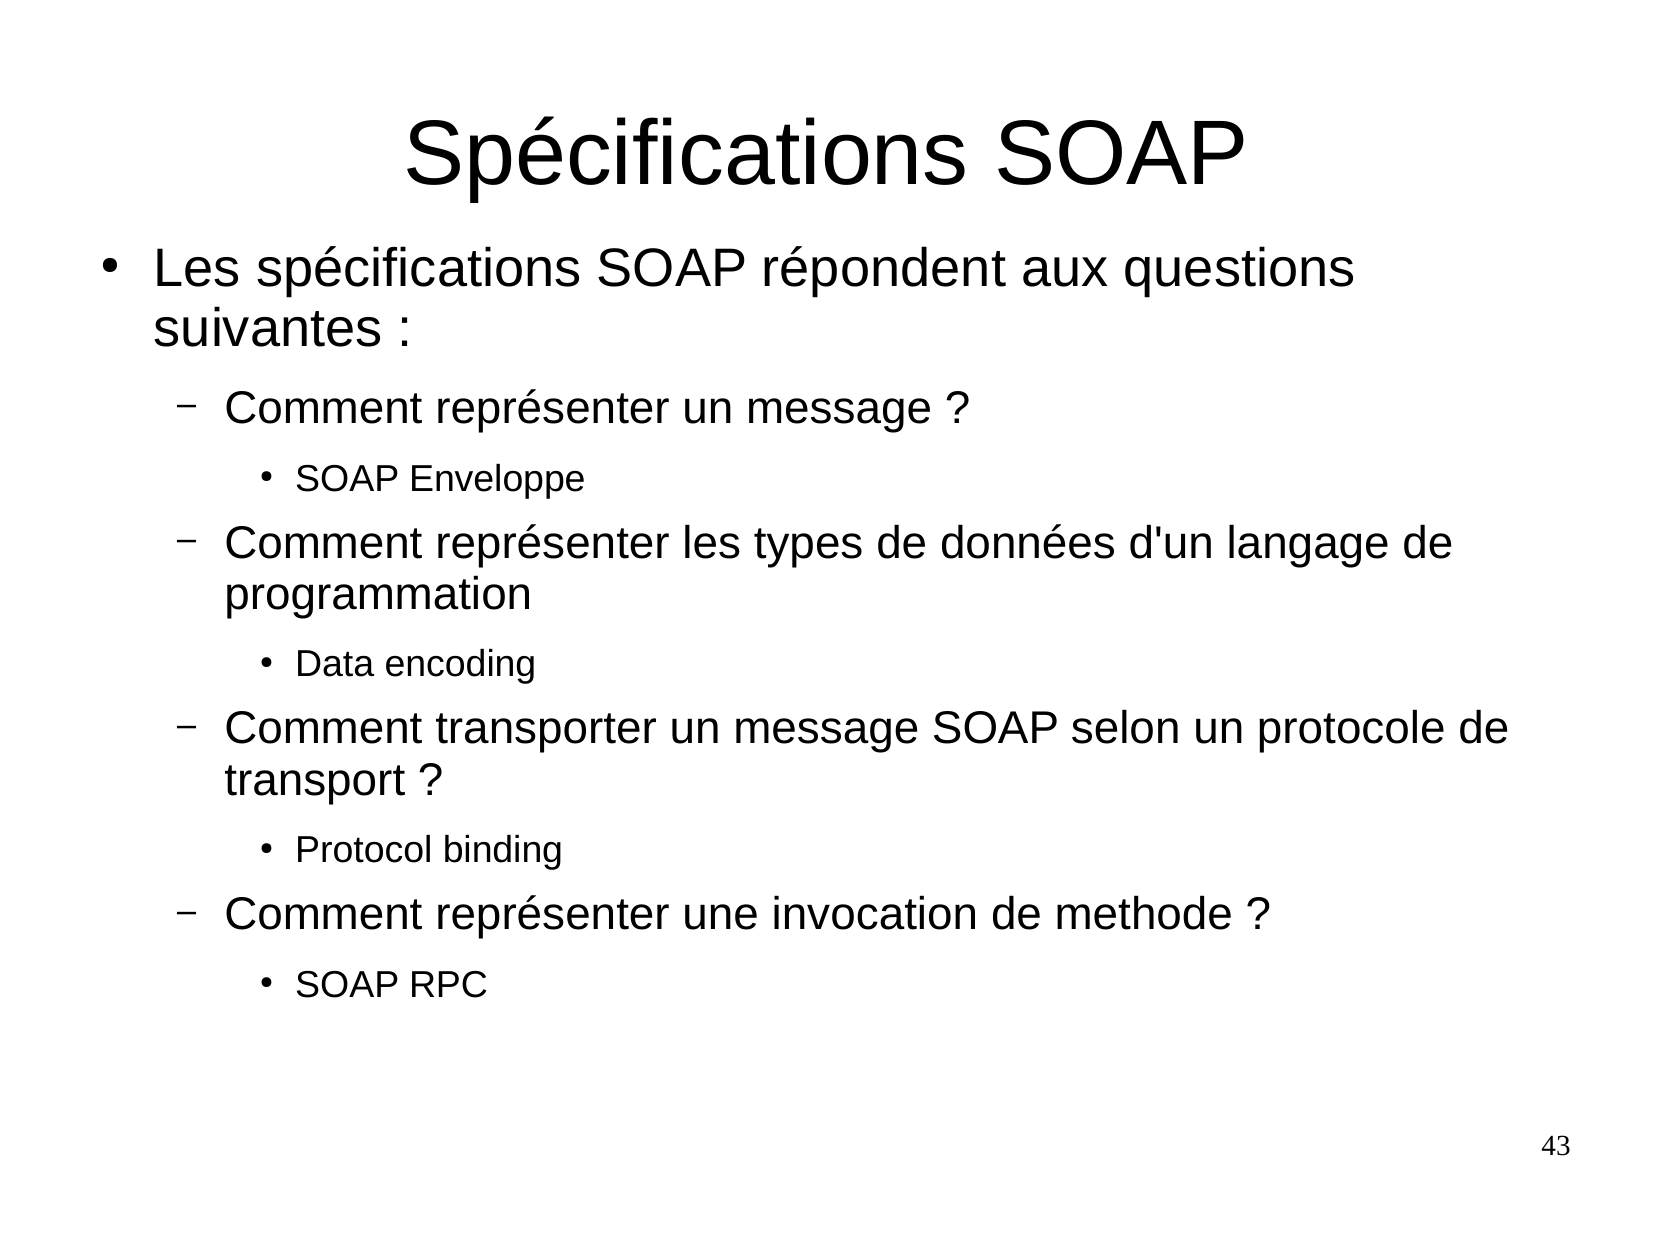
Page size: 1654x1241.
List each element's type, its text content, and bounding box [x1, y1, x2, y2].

title Spécifications SOAP [82, 56, 1571, 237]
list Les spécifications SOAP répondent aux questions suivantes : Comment représenter un message ? SOAP Enveloppe Comment représenter les types de données d'un langage de programmation Data encoding Comment transporter un message SOAP selon un protocole de transport ? Protocol binding Comment représenter une invocation de methode ? SOAP RPC [82, 237, 1571, 1041]
